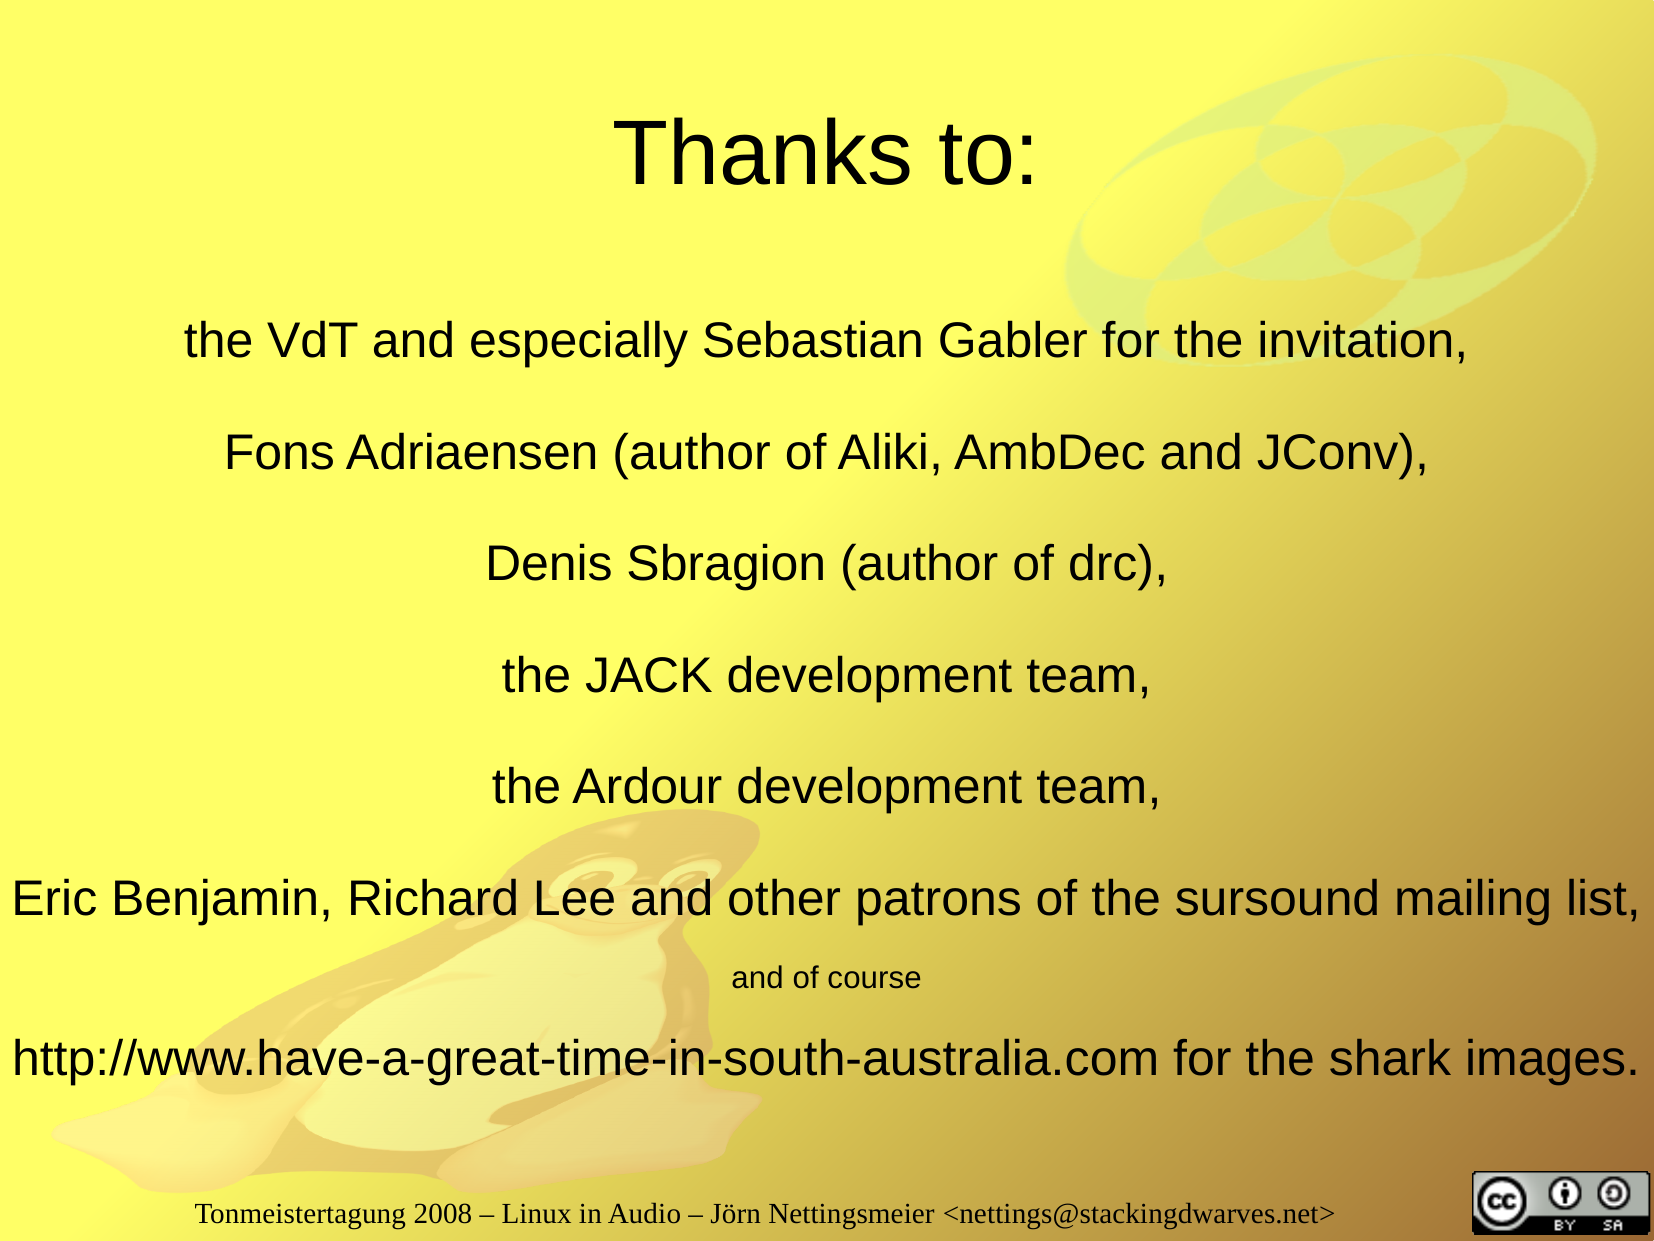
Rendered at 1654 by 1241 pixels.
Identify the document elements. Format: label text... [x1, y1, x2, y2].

subtitle the VdT and especially Sebastian Gabler for the invitation, Fons Adriaensen (author of Aliki, AmbDec and JConv), Denis Sbragion (author of drc), the JACK development team, the Ardour development team, Eric Benjamin, Richard Lee and other patrons of the sursound mailing list, and of course http://www.have-a-great-time-in-south-australia.com for the shark images. [0, 297, 1654, 1102]
title Thanks to: [82, 49, 1571, 257]
picture [1472, 1171, 1651, 1235]
